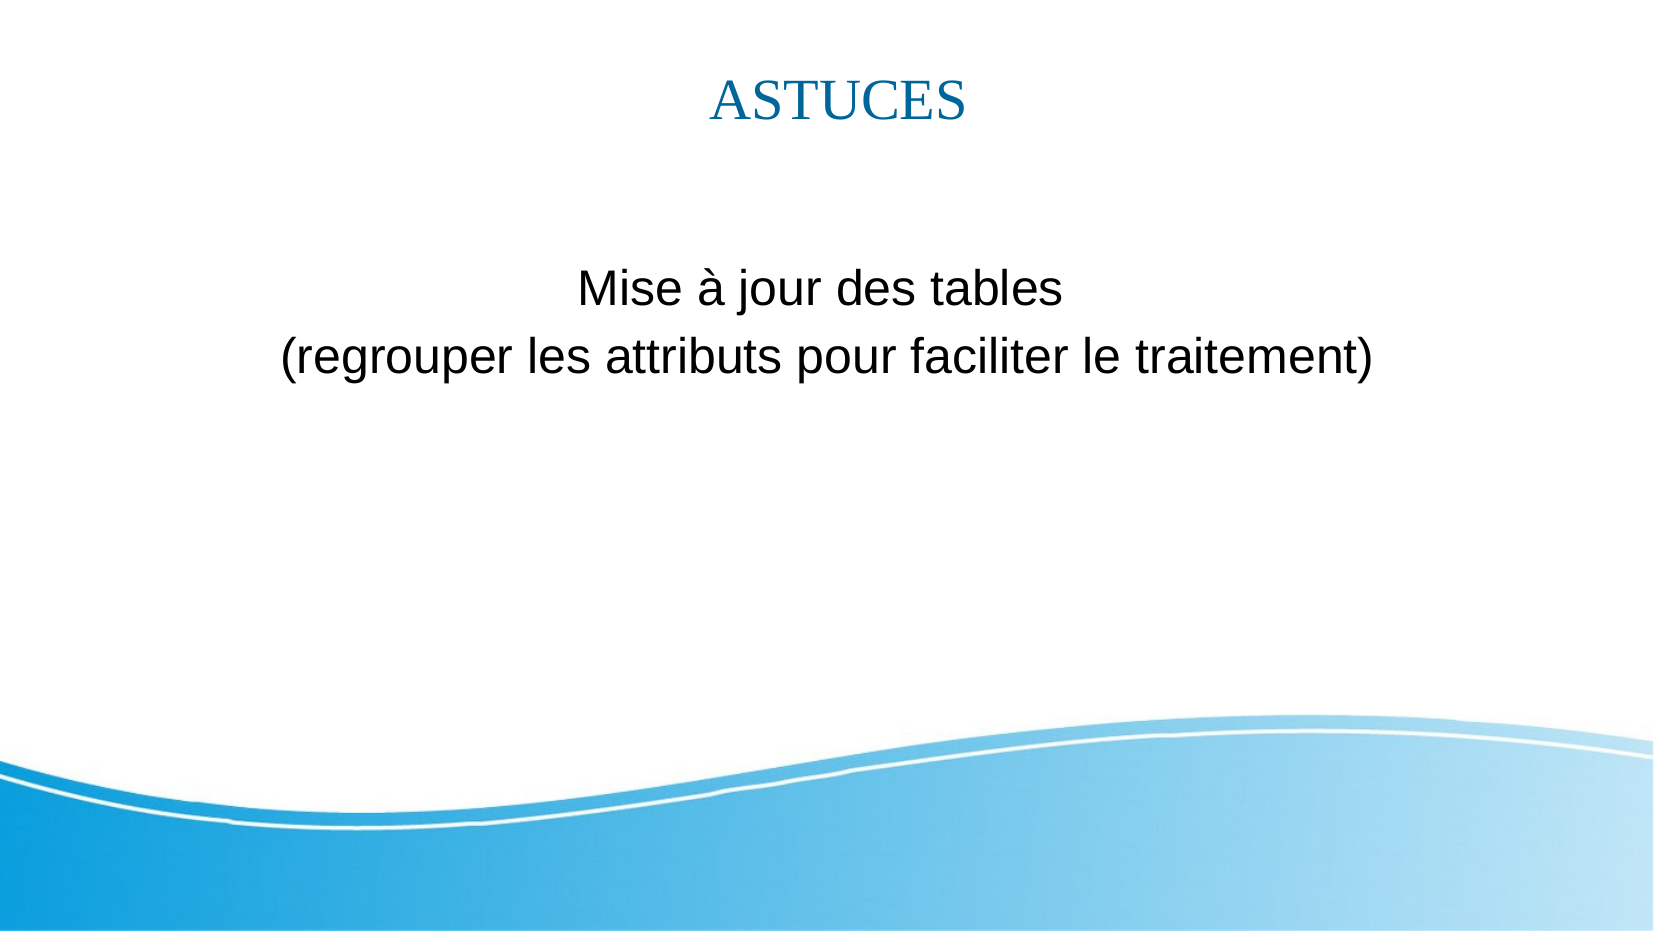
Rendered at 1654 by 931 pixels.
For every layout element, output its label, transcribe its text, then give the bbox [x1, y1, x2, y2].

title ASTUCES [94, 21, 1583, 178]
list Mise à jour des tables (regrouper les attributs pour faciliter le traitement) [0, 259, 1619, 438]
picture [0, 714, 1654, 931]
